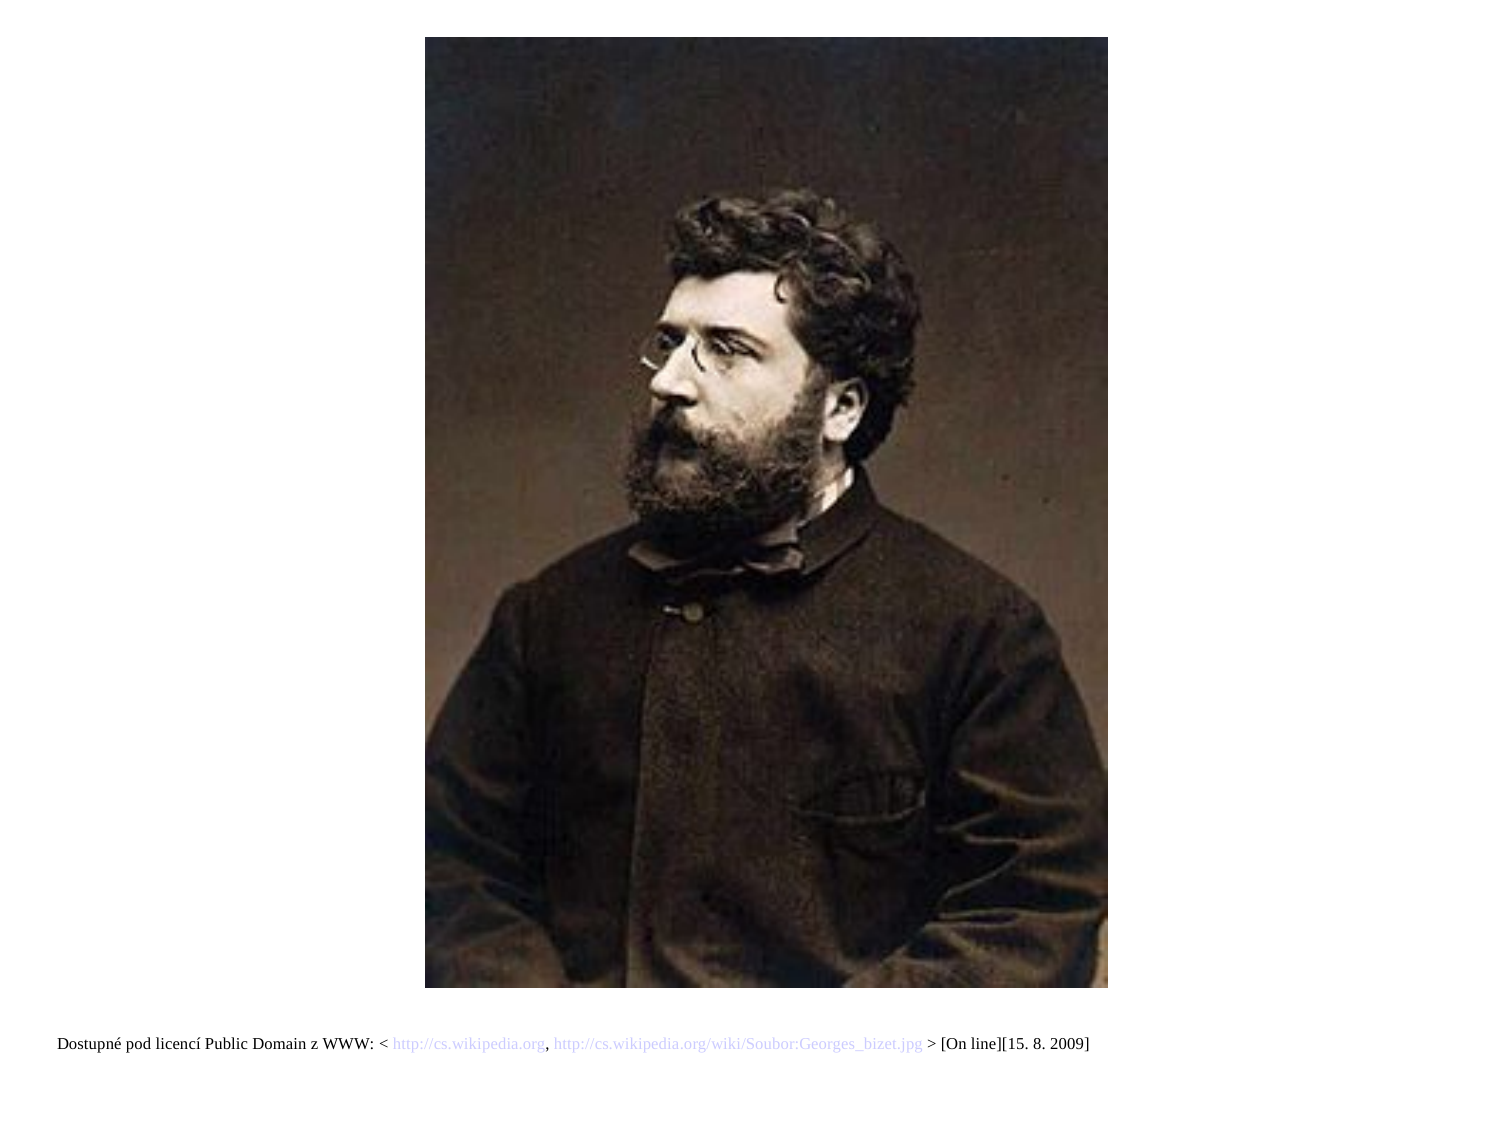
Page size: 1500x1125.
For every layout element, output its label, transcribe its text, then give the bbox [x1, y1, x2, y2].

text_box Dostupné pod licencí Public Domain z WWW: < http://cs.wikipedia.org, http://cs.wikipedia.org/wiki/Soubor:Georges_bizet.jpg > [On line][15. 8. 2009] [42, 1024, 1105, 1061]
picture [425, 37, 1108, 988]
